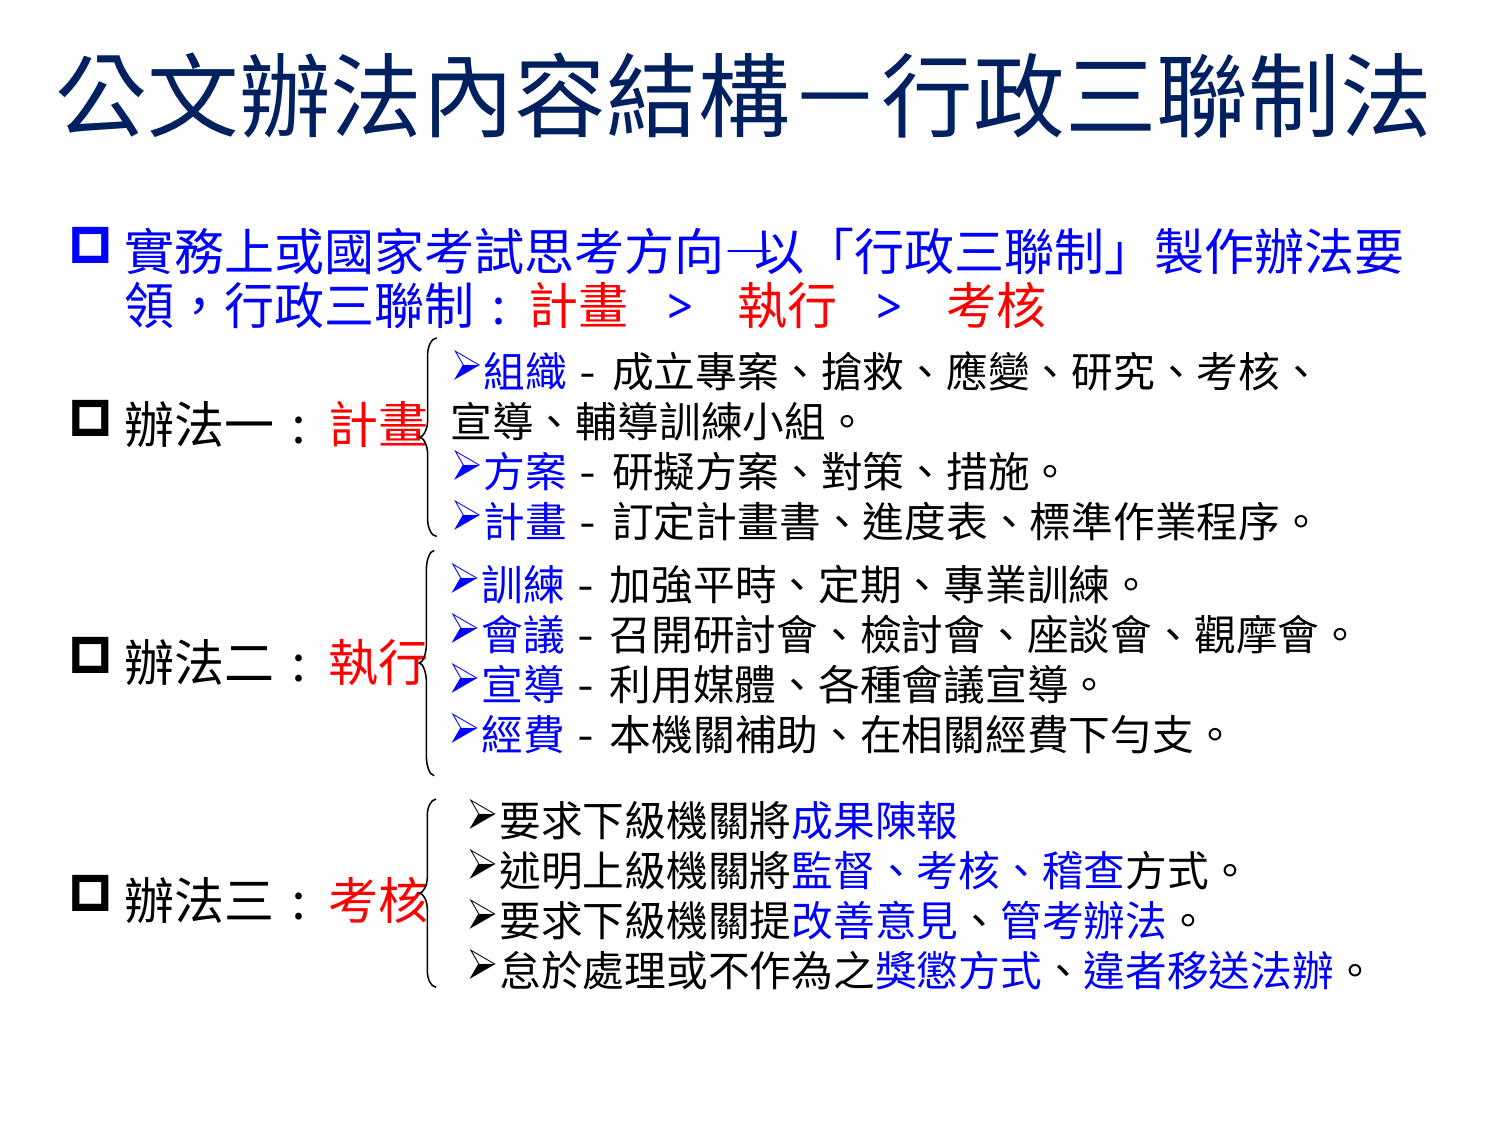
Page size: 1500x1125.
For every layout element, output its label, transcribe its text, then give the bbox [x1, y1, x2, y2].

text_box 組織-成立專案、搶救、應變、研究、考核、 宣導、輔導訓練小組。 方案-研擬方案、對策、措施。 計畫-訂定計畫書、進度表、標準作業程序。 [435, 338, 1500, 537]
text_box 要求下級機關將成果陳報 述明上級機關將監督、考核、稽查方式。 要求下級機關提改善意見、管考辦法。 怠於處理或不作為之獎懲方式、違者移送法辦。 [451, 786, 1353, 975]
text_box 公文辦法內容結構－行政三聯制法 [41, 30, 1483, 157]
list 實務上或國家考試思考方向—以「行政三聯制」製作辦法要領，行政三聯制:計畫 > 執行 > 考核 辦法一:計畫 辦法二:執行 辦法三:考核 [53, 220, 1447, 1024]
text_box 訓練-加強平時、定期、專業訓練。 會議-召開研討會、檢討會、座談會、觀摩會。 宣導-利用媒體、各種會議宣導。 經費-本機關補助、在相關經費下勻支。 [433, 550, 1329, 776]
list 實務上或國家考試思考方向—以「行政三聯制」製作辦法要領，行政三聯制:計畫 > 執行 > 考核 辦法一:計畫 辦法二:執行 辦法三:考核 [423, 340, 435, 534]
